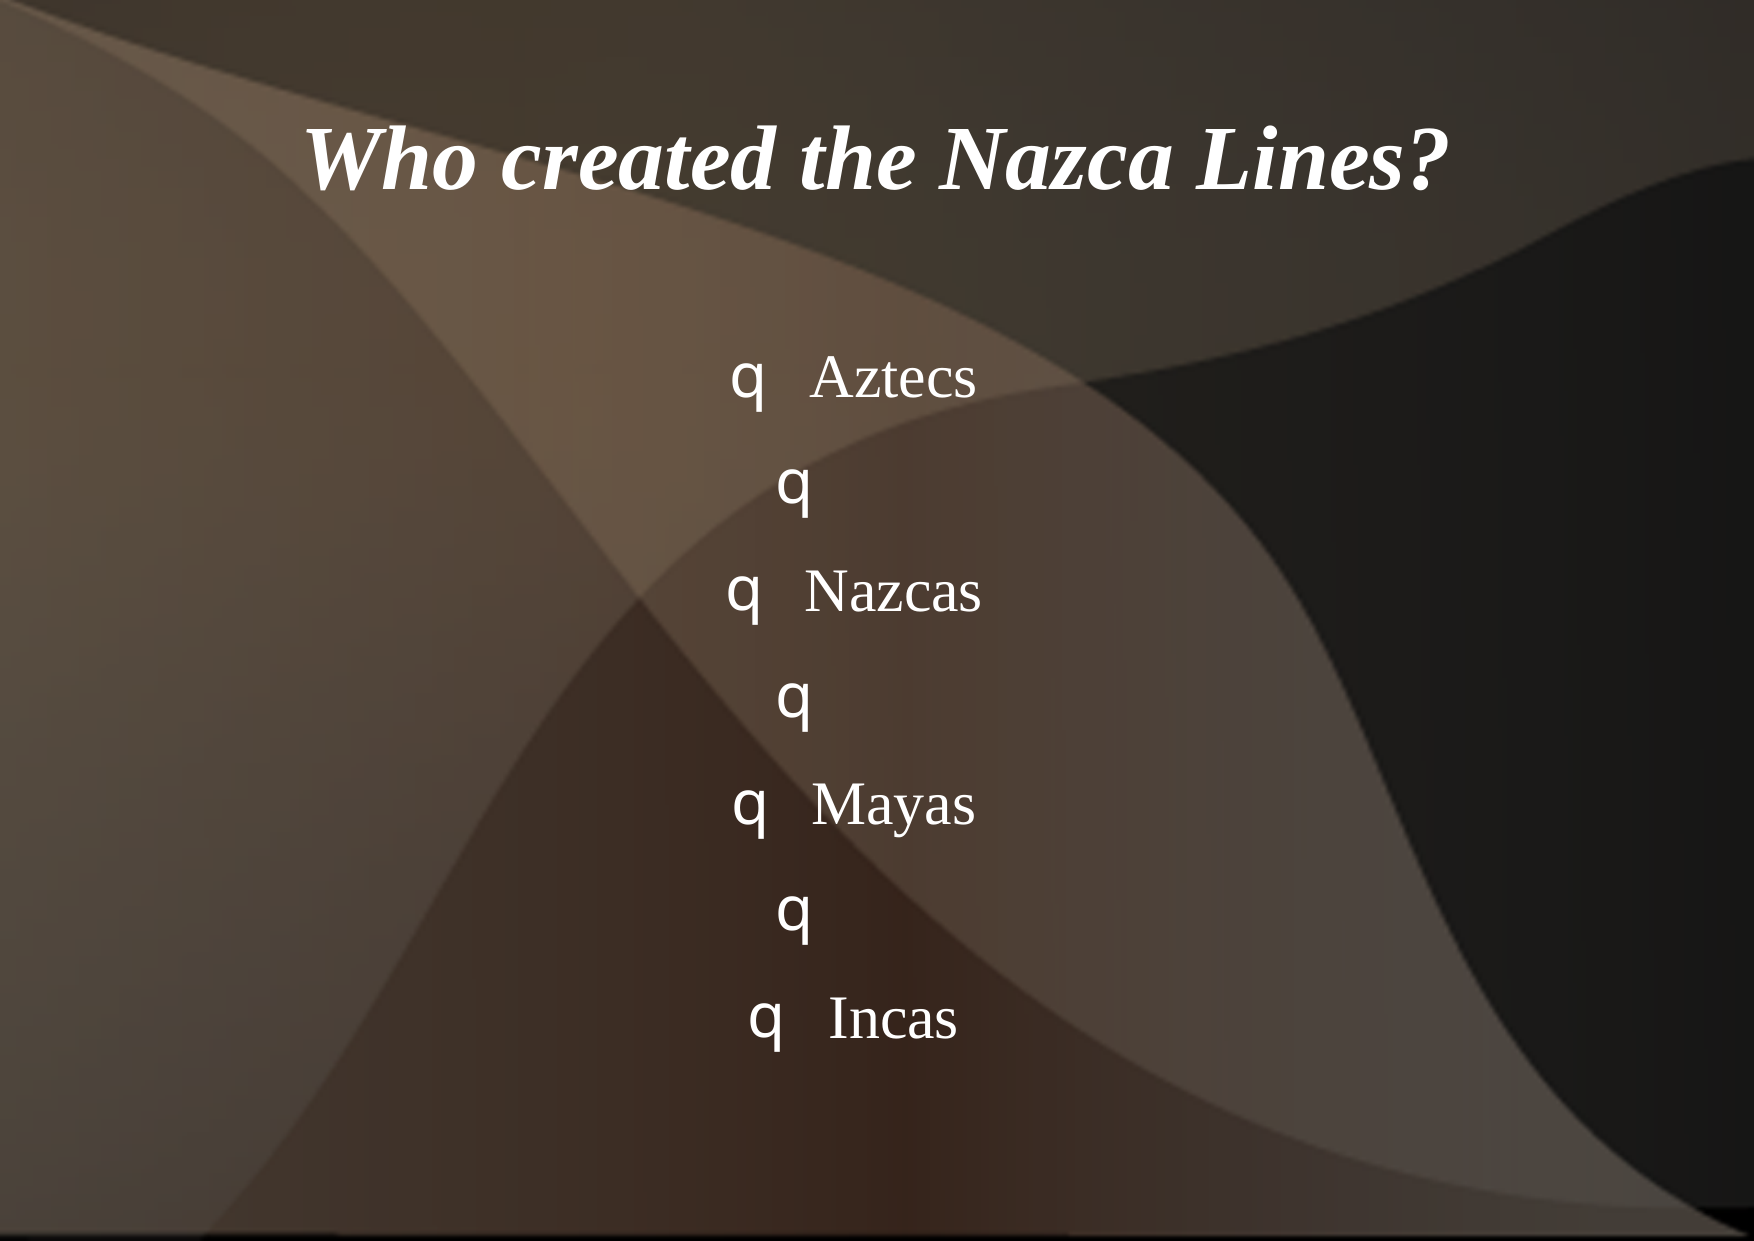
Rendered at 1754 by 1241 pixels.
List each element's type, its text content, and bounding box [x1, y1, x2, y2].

title Who created the Nazca Lines? [87, 49, 1667, 257]
list Aztecs Nazcas Mayas Incas [69, 335, 1649, 1056]
